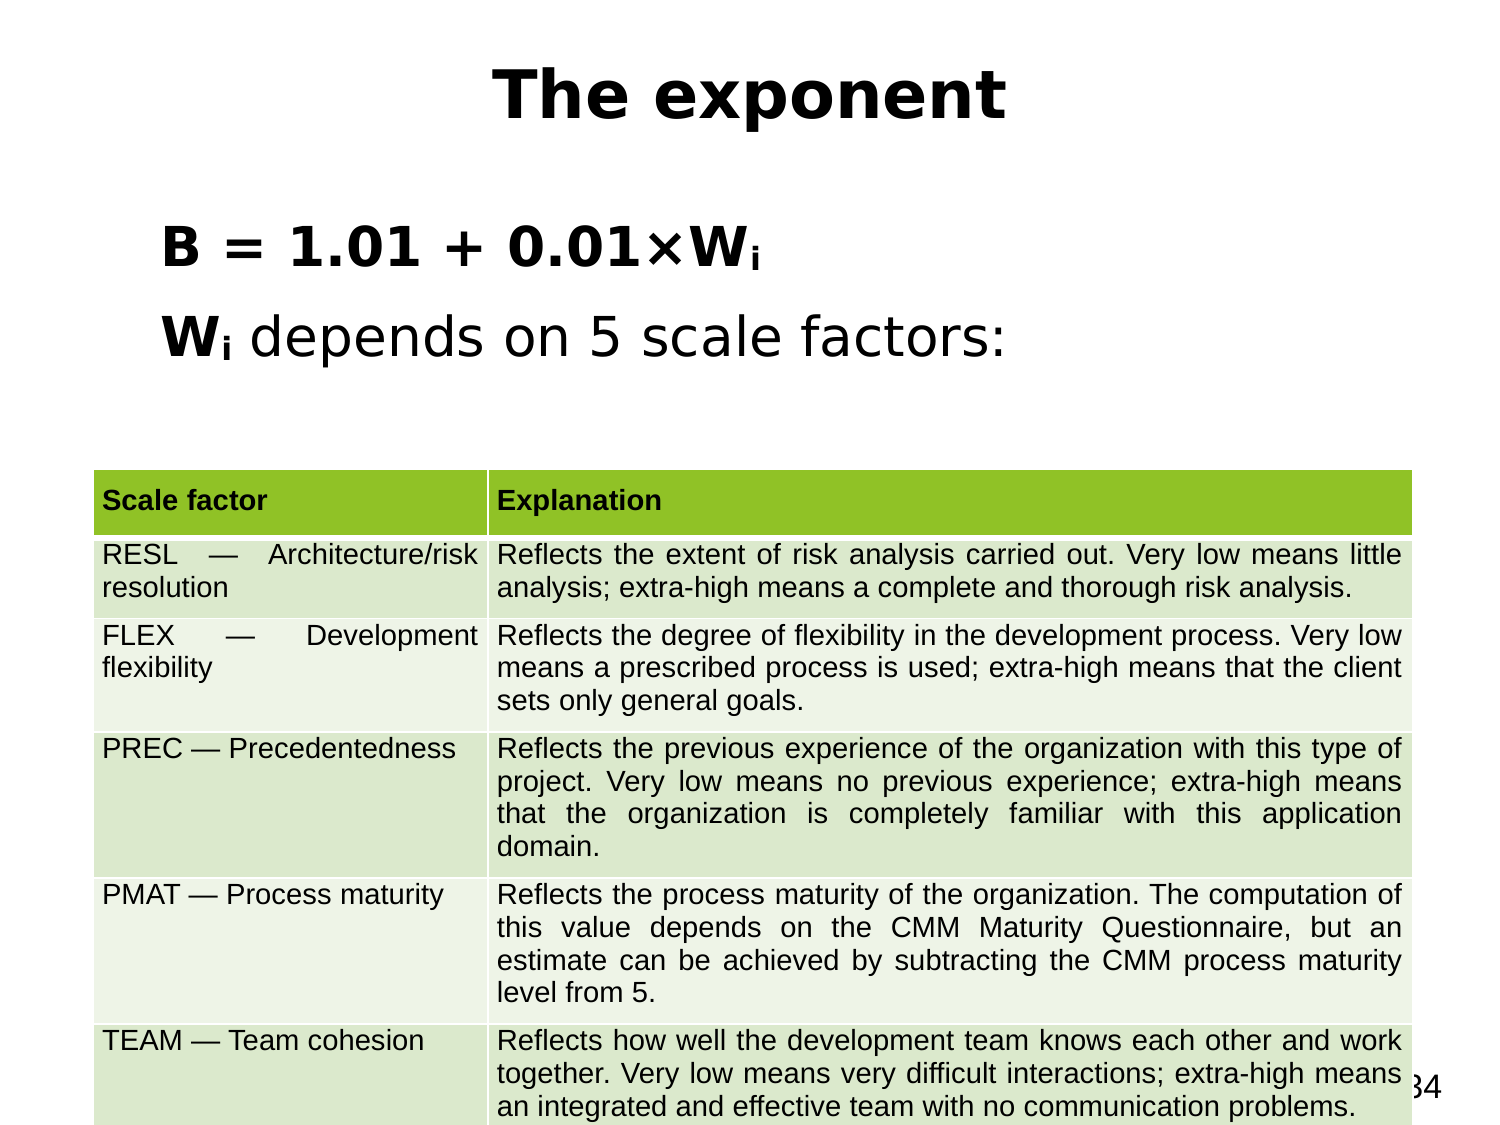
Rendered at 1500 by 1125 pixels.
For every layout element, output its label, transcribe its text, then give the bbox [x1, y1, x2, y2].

table_cell Reflects the previous experience of the organization with this type of project. Very low means no previous experience; extra-high means that the organization is completely familiar with this application domain. [489, 733, 1412, 877]
table_cell Reflects the process maturity of the organization. The computation of this value depends on the CMM Maturity Questionnaire, but an estimate can be achieved by subtracting the CMM process maturity level from 5. [489, 879, 1412, 1023]
table_header Explanation [489, 470, 1412, 535]
table_cell PREC — Precedentedness [94, 733, 487, 877]
table_cell Reflects the extent of risk analysis carried out. Very low means little analysis; extra-high means a complete and thorough risk analysis. [489, 541, 1412, 618]
table_cell PMAT — Process maturity [94, 879, 487, 1023]
table_cell Reflects how well the development team knows each other and work together. Very low means very difficult interactions; extra-high means an integrated and effective team with no communication problems. [489, 1025, 1412, 1125]
list B = 1.01 + 0.01×Wi Wi depends on 5 scale factors: [75, 204, 1395, 408]
table_cell Reflects the degree of flexibility in the development process. Very low means a prescribed process is used; extra-high means that the client sets only general goals. [489, 619, 1412, 731]
table_header Scale factor [94, 470, 487, 535]
table_cell TEAM — Team cohesion [94, 1025, 487, 1125]
title The exponent [75, 44, 1425, 177]
table_cell FLEX — Development flexibility [94, 619, 487, 731]
table_cell RESL — Architecture/risk resolution [94, 541, 487, 618]
